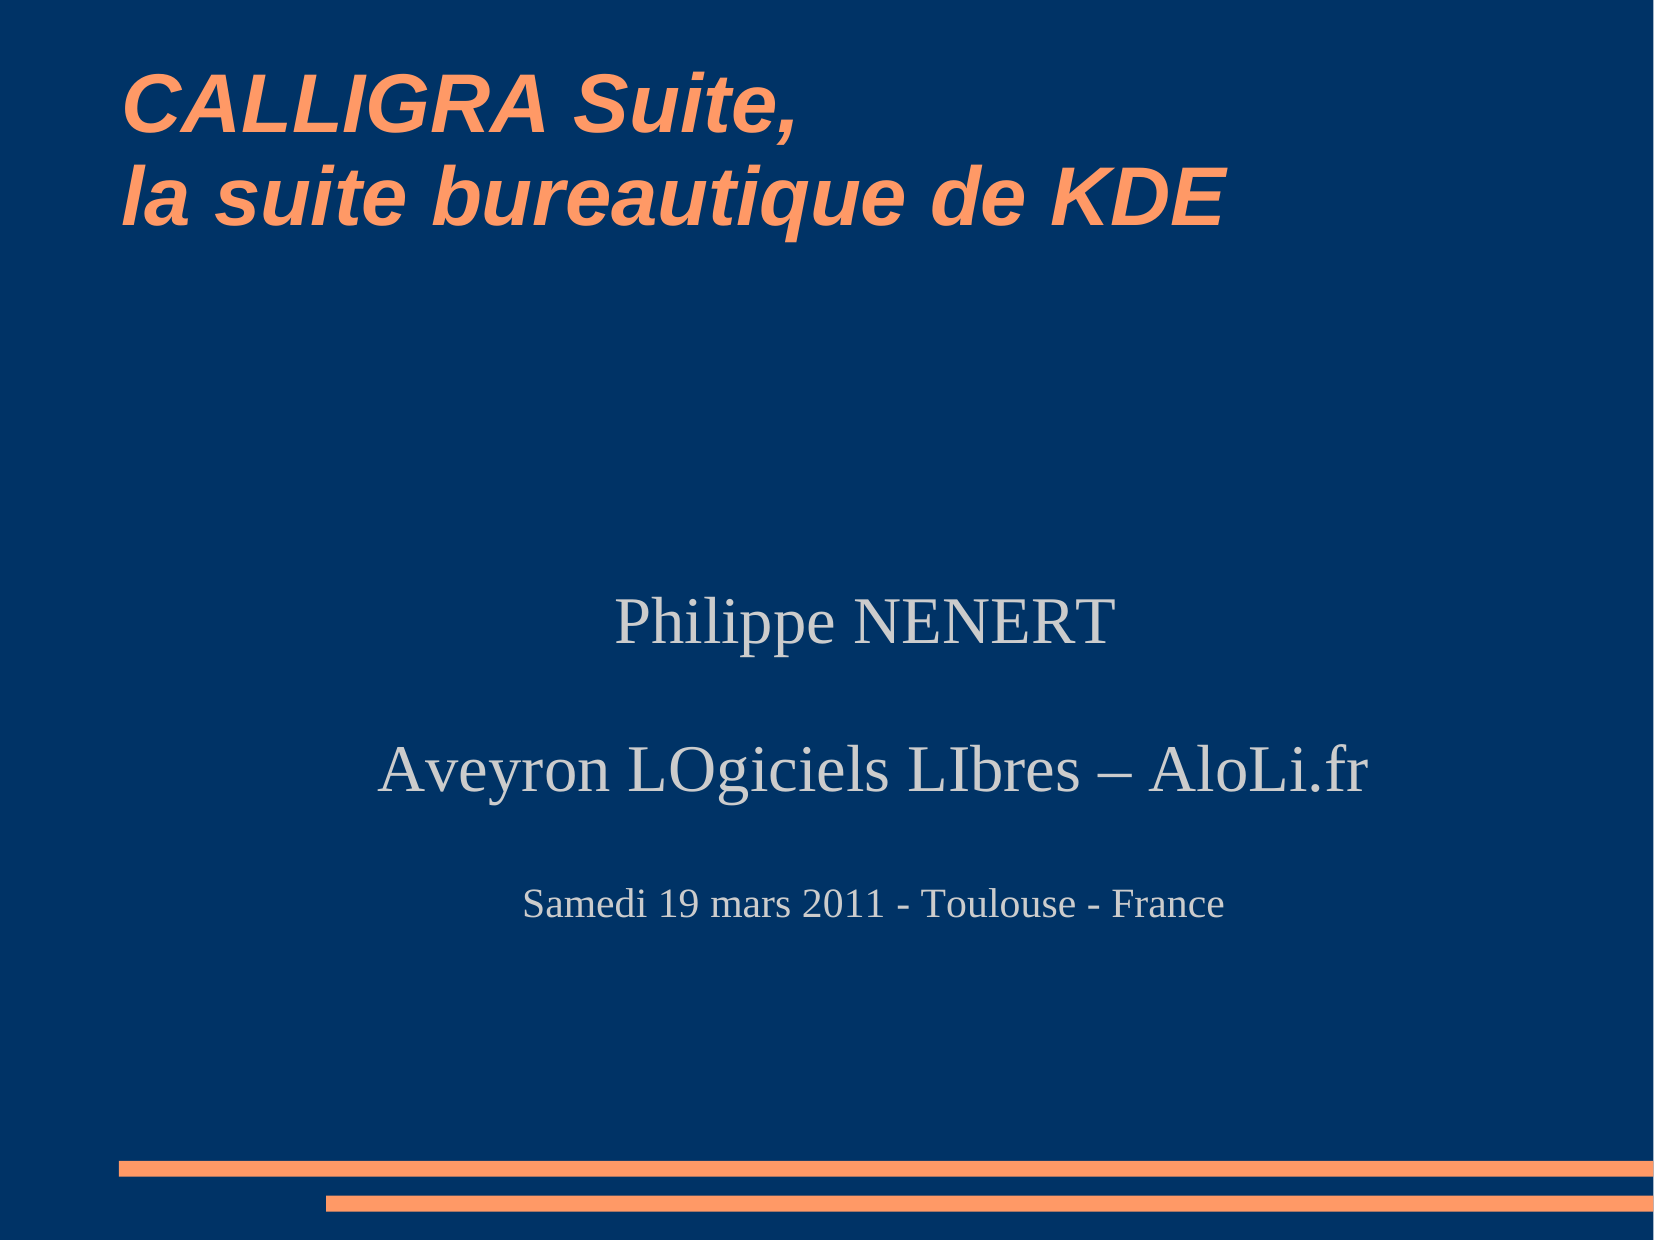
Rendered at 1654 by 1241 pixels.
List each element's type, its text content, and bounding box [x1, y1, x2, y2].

title CALLIGRA Suite, la suite bureautique de KDE [121, 46, 1534, 254]
subtitle Philippe NENERT Aveyron LOgiciels LIbres – AloLi.fr Samedi 19 mars 2011 - Toulouse - France [178, 364, 1570, 1147]
